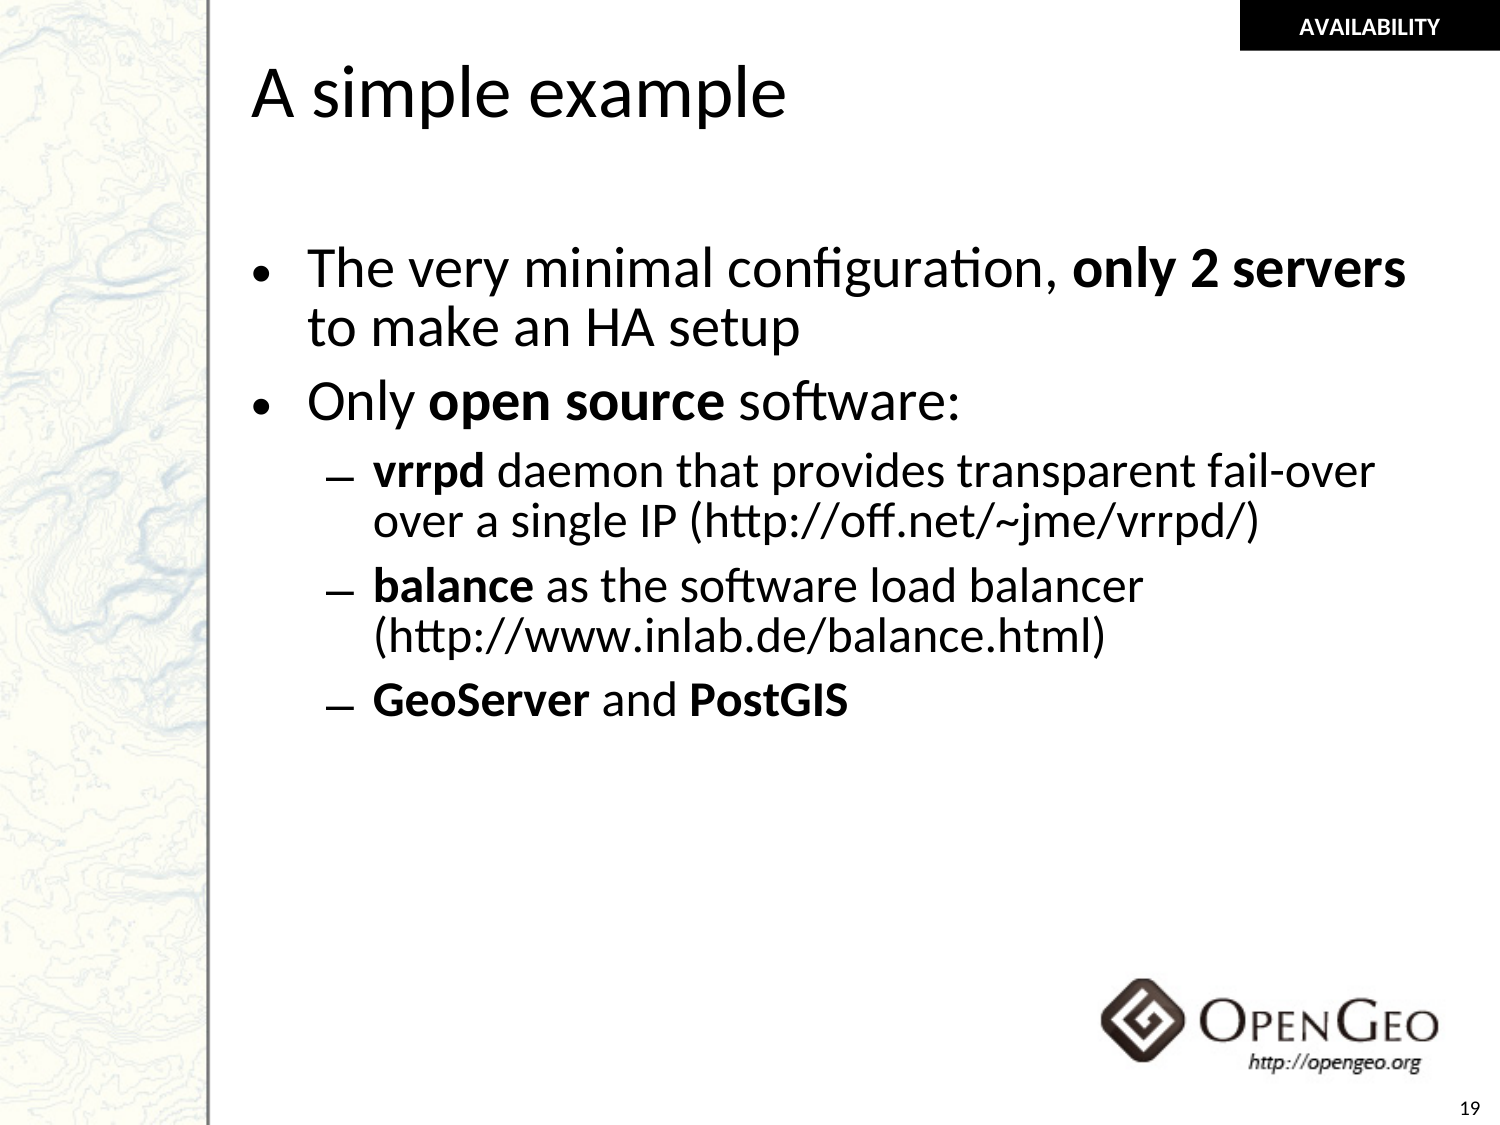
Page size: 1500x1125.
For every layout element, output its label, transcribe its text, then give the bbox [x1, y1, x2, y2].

title A simple example [236, 13, 1426, 185]
picture [0, 0, 1500, 1125]
text_box AVAILABILITY [1240, 0, 1500, 51]
list The very minimal configuration, only 2 servers to make an HA setup Only open source software: vrrpd daemon that provides transparent fail-over over a single IP (http://off.net/~jme/vrrpd/) balance as the software load balancer (http://www.inlab.de/balance.html) GeoServer and PostGIS [236, 236, 1477, 945]
